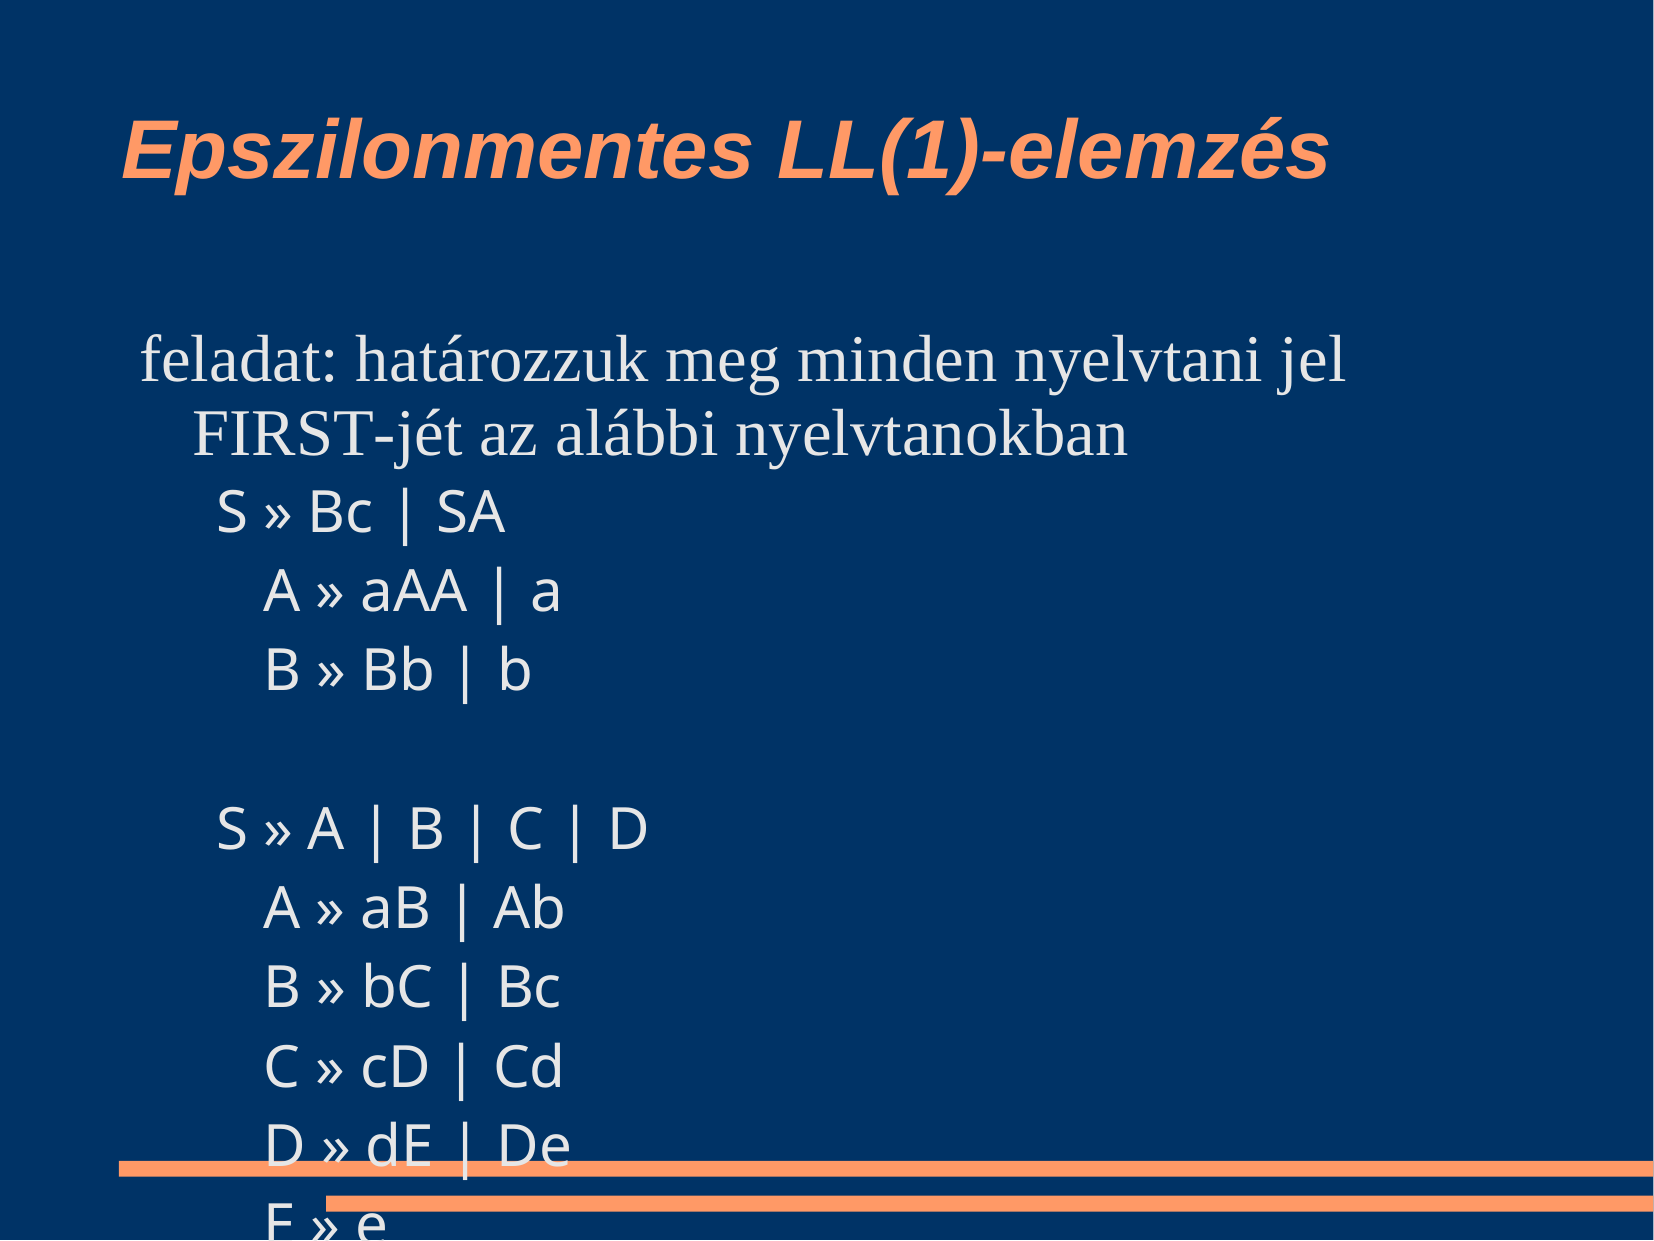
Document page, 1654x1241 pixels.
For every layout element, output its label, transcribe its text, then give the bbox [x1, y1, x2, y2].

list feladat: határozzuk meg minden nyelvtani jel FIRST-jét az alábbi nyelvtanokban S » Bc | SA A » aAA | a B » Bb | b S » A | B | C | D A » aB | Ab B » bC | Bc C » cD | Cd D » dE | De E » e [121, 322, 1561, 1162]
title Epszilonmentes LL(1)-elemzés [121, 46, 1534, 254]
